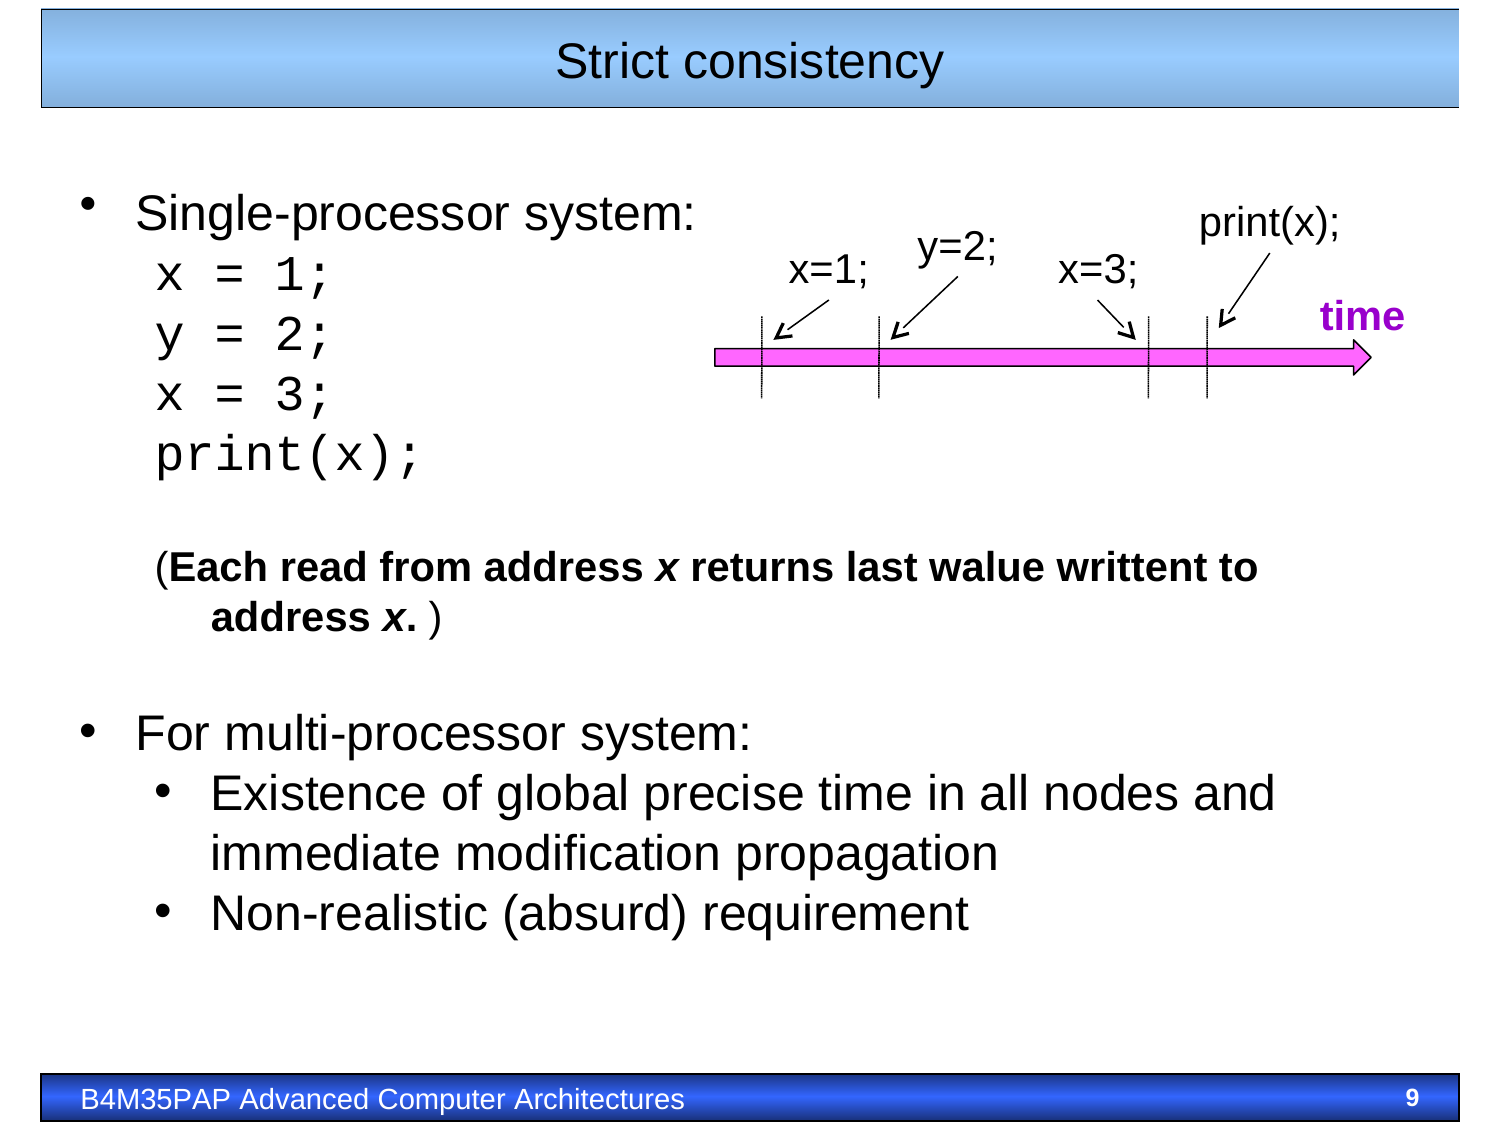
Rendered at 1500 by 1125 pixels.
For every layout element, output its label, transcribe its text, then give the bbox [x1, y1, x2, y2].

text_box [1208, 347, 1372, 376]
text_box Single-processor system: x = 1; y = 2; x = 3; print(x); (Each read from address x returns last walue writtent to address x. ) For multi-processor system: Existence of global precise time in all nodes and immediate modification propagation Non-realistic (absurd) requirement [64, 172, 1436, 1000]
text_box [763, 348, 878, 367]
text_box [1150, 348, 1206, 367]
title Strict consistency [41, 8, 1459, 108]
text_box [714, 348, 761, 367]
text_box x=3; [1043, 234, 1154, 300]
text_box y=2; [902, 210, 1013, 276]
text_box [880, 348, 1147, 367]
text_box time [1304, 281, 1421, 347]
text_box print(x); [1184, 187, 1356, 253]
text_box x=1; [773, 234, 884, 300]
